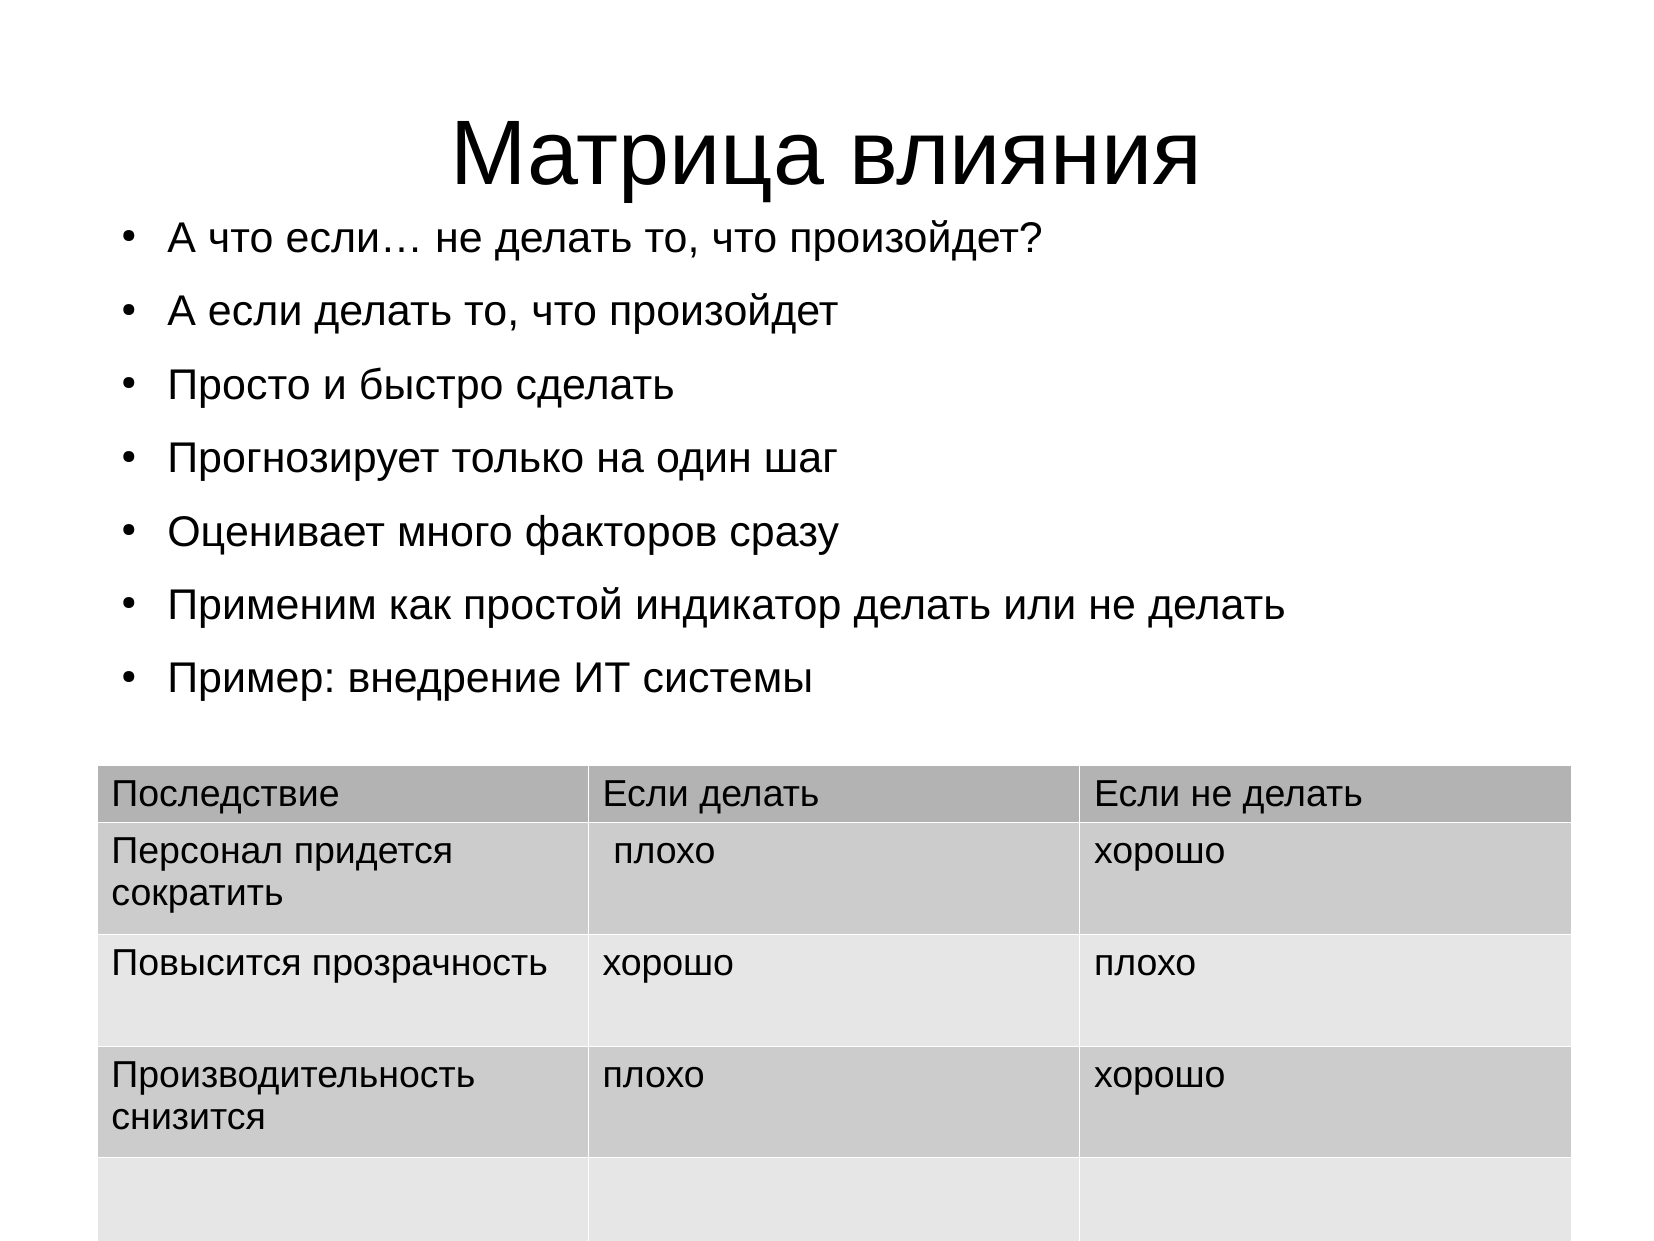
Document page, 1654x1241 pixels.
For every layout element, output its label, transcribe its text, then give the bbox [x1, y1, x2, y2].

table_cell хорошо [1080, 1047, 1571, 1157]
table_cell плохо [1080, 935, 1571, 1046]
title Матрица влияния [82, 49, 1571, 257]
table_cell [589, 1158, 1079, 1241]
table_cell хорошо [589, 935, 1079, 1046]
table_cell Персонал придется сократить [98, 823, 588, 934]
table_cell плохо [589, 823, 1079, 934]
table_cell [98, 1158, 588, 1241]
table_cell хорошо [1080, 823, 1571, 934]
table_header Если делать [589, 766, 1079, 822]
table_header Последствие [98, 766, 588, 822]
table_cell Производительность снизится [98, 1047, 588, 1157]
table_cell Повысится прозрачность [98, 935, 588, 1046]
table_cell плохо [589, 1047, 1079, 1157]
list А что если… не делать то, что произойдет? А если делать то, что произойдет Просто и быстро сделать Прогнозирует только на один шаг Оценивает много факторов сразу Применим как простой индикатор делать или не делать Пример: внедрение ИТ системы [106, 213, 1595, 709]
table_cell [1080, 1158, 1571, 1241]
table_header Если не делать [1080, 766, 1571, 822]
